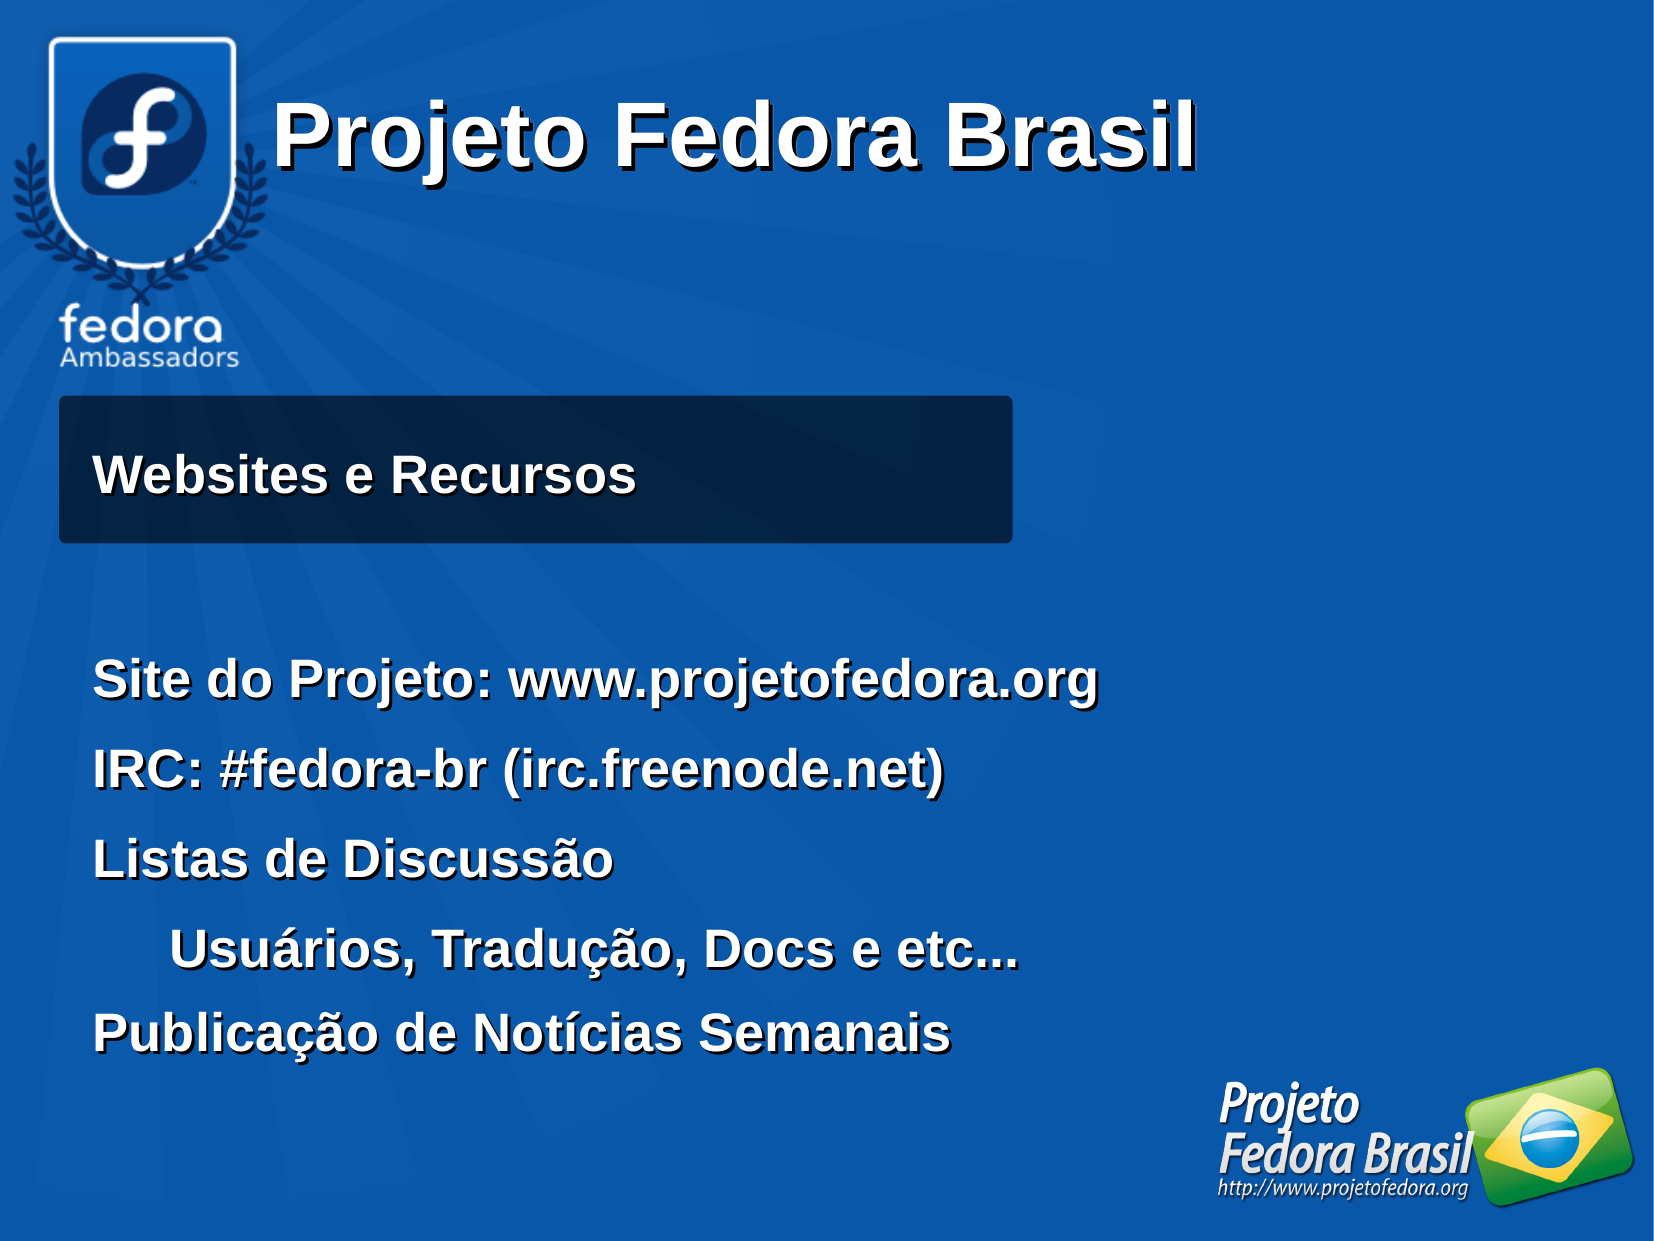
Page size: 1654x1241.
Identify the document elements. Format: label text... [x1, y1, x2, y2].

text_box [59, 395, 1013, 544]
picture [0, 0, 1654, 1241]
list Websites e Recursos Site do Projeto: www.projetofedora.org IRC: #fedora-br (irc.freenode.net) Listas de Discussão Usuários, Tradução, Docs e etc... Publicação de Notícias Semanais [75, 444, 1201, 1241]
title Projeto Fedora Brasil [271, 39, 1654, 232]
